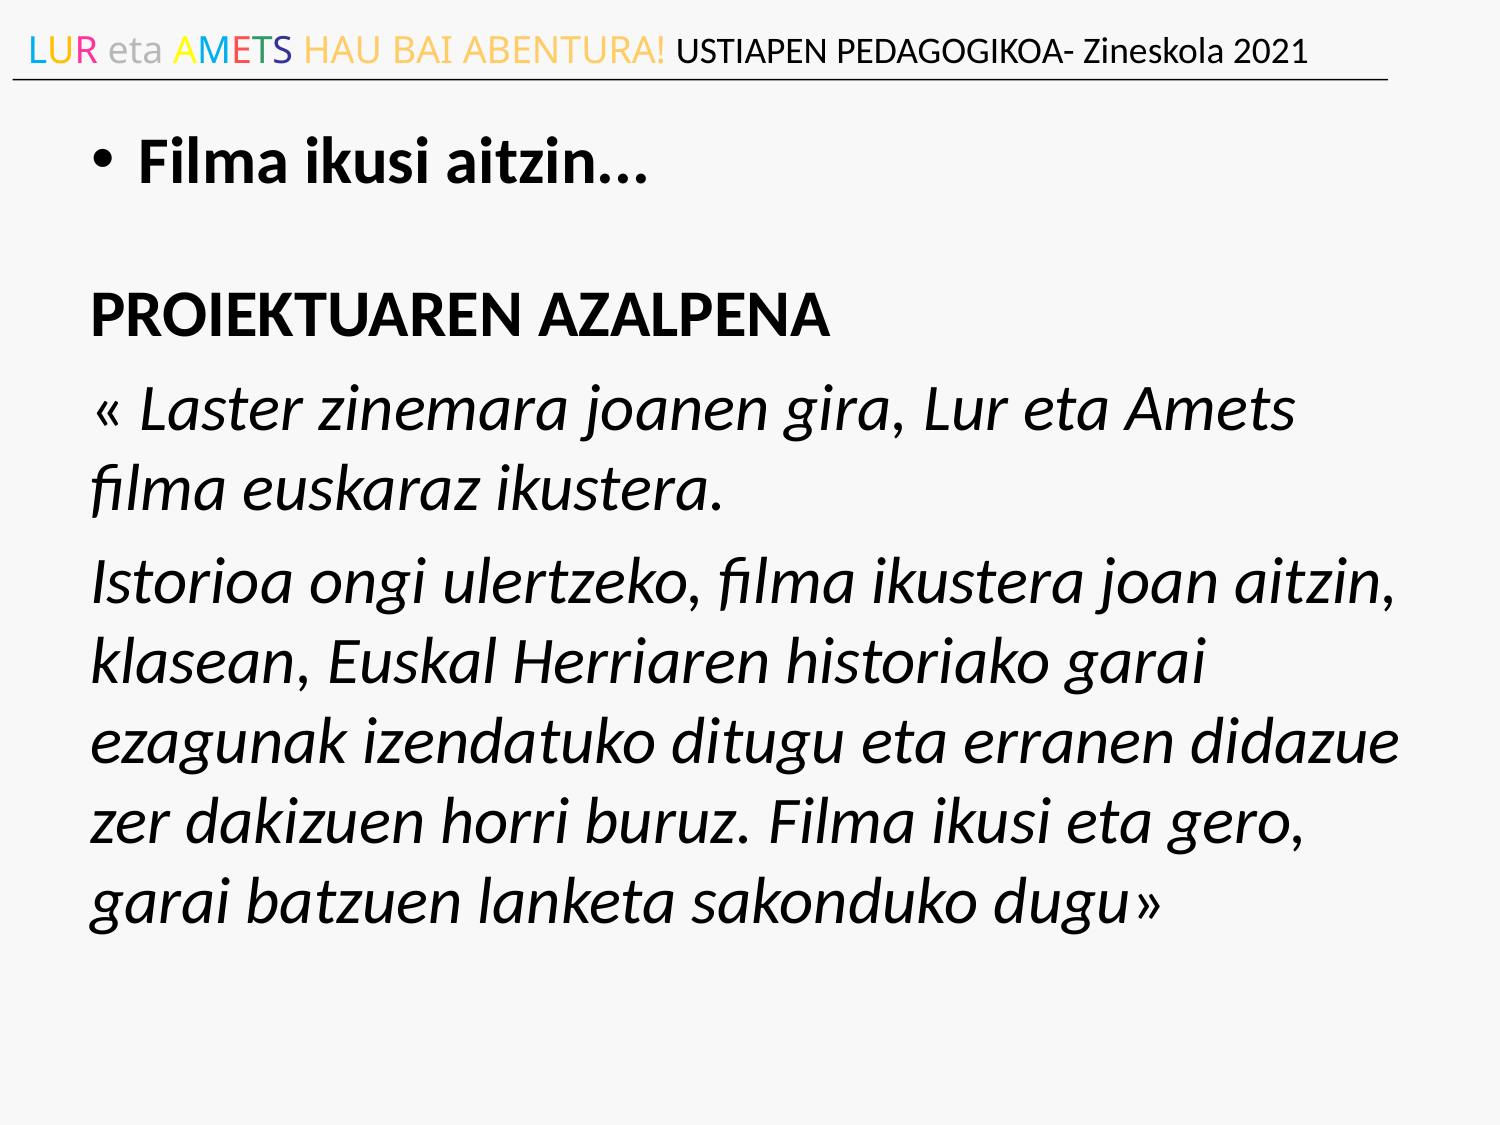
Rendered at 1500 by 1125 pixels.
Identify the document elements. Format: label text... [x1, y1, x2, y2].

text_box Filma ikusi aitzin... [76, 109, 892, 205]
text_box LUR eta AMETS HAU BAI ABENTURA! USTIAPEN PEDAGOGIKOA- Zineskola 2021 [12, 19, 1425, 79]
list PROIEKTUAREN AZALPENA « Laster zinemara joanen gira, Lur eta Amets filma euskaraz ikustera. Istorioa ongi ulertzeko, filma ikustera joan aitzin, klasean, Euskal Herriaren historiako garai ezagunak izendatuko ditugu eta erranen didazue zer dakizuen horri buruz. Filma ikusi eta gero, garai batzuen lanketa sakonduko dugu» [75, 262, 1425, 1005]
